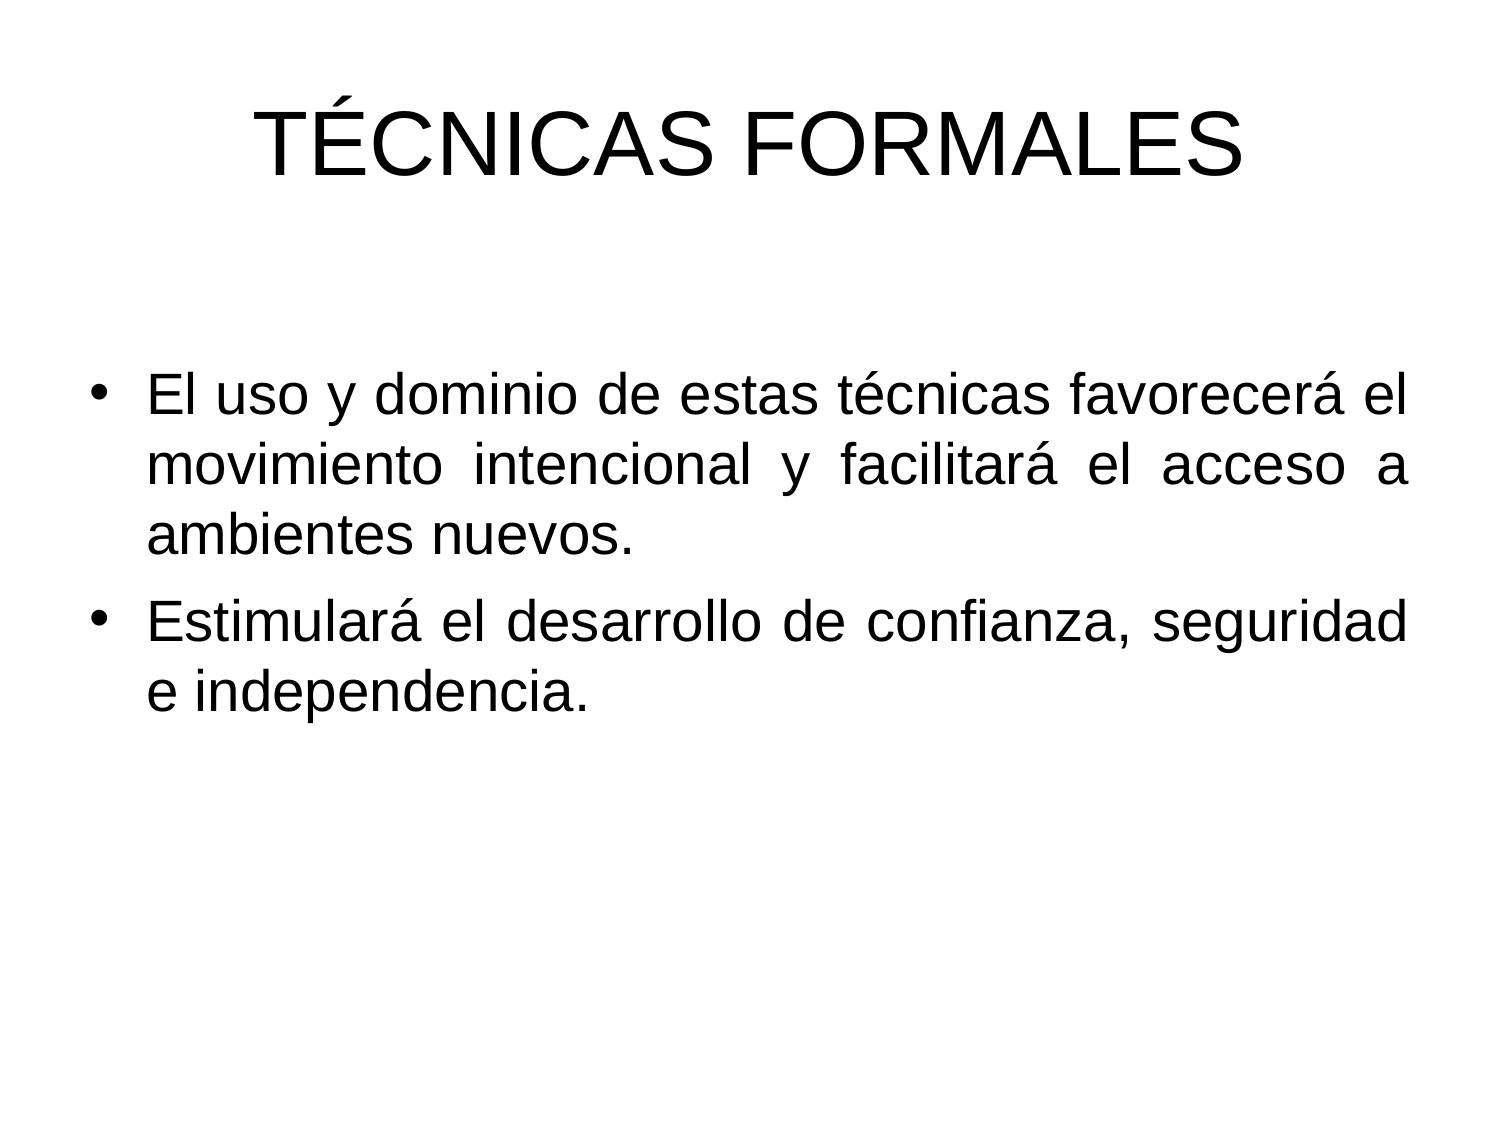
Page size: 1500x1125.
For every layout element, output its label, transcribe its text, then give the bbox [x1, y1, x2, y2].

title TÉCNICAS FORMALES [75, 45, 1426, 233]
list El uso y dominio de estas técnicas favorecerá el movimiento intencional y facilitará el acceso a ambientes nuevos. Estimulará el desarrollo de confianza, seguridad e independencia. [75, 262, 1426, 1005]
